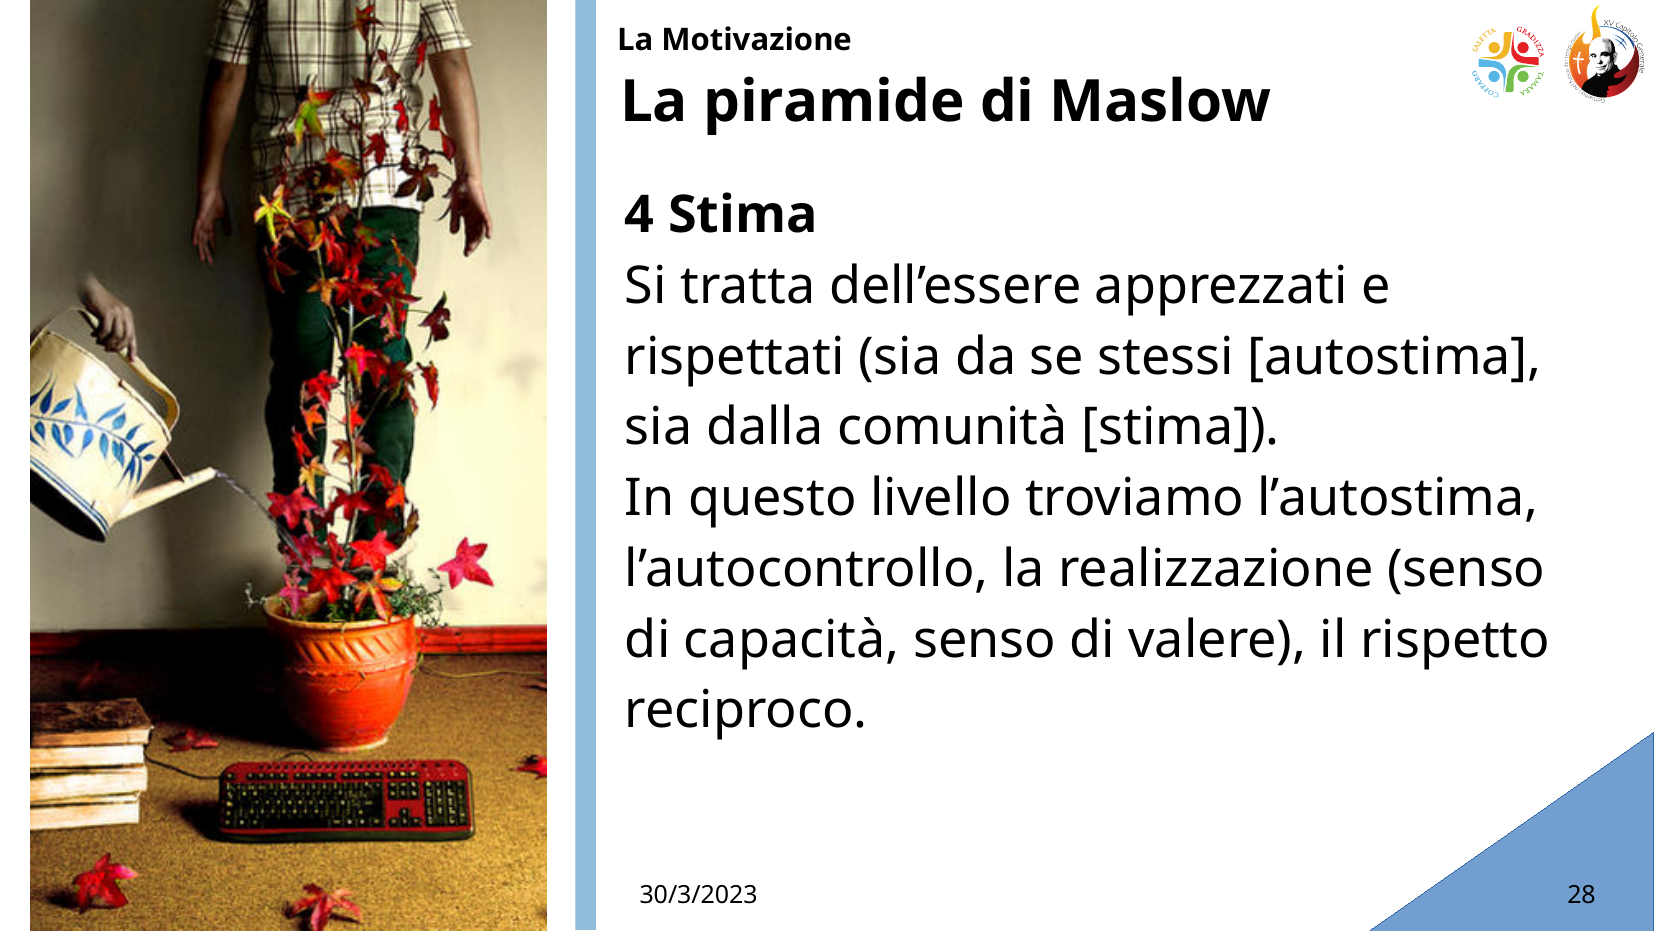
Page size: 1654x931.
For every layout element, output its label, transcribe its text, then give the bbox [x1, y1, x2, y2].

text_box La Motivazione [602, 9, 1335, 63]
subtitle 4 Stima Si tratta dell’essere apprezzati e rispettati (sia da se stessi [autostima], sia dalla comunità [stima]). In questo livello troviamo l’autostima, l’autocontrollo, la realizzazione (senso di capacità, senso di valere), il rispetto reciproco. [624, 177, 1602, 873]
picture [1563, 4, 1646, 103]
picture [30, 0, 547, 931]
title La piramide di Maslow [620, 70, 1617, 142]
